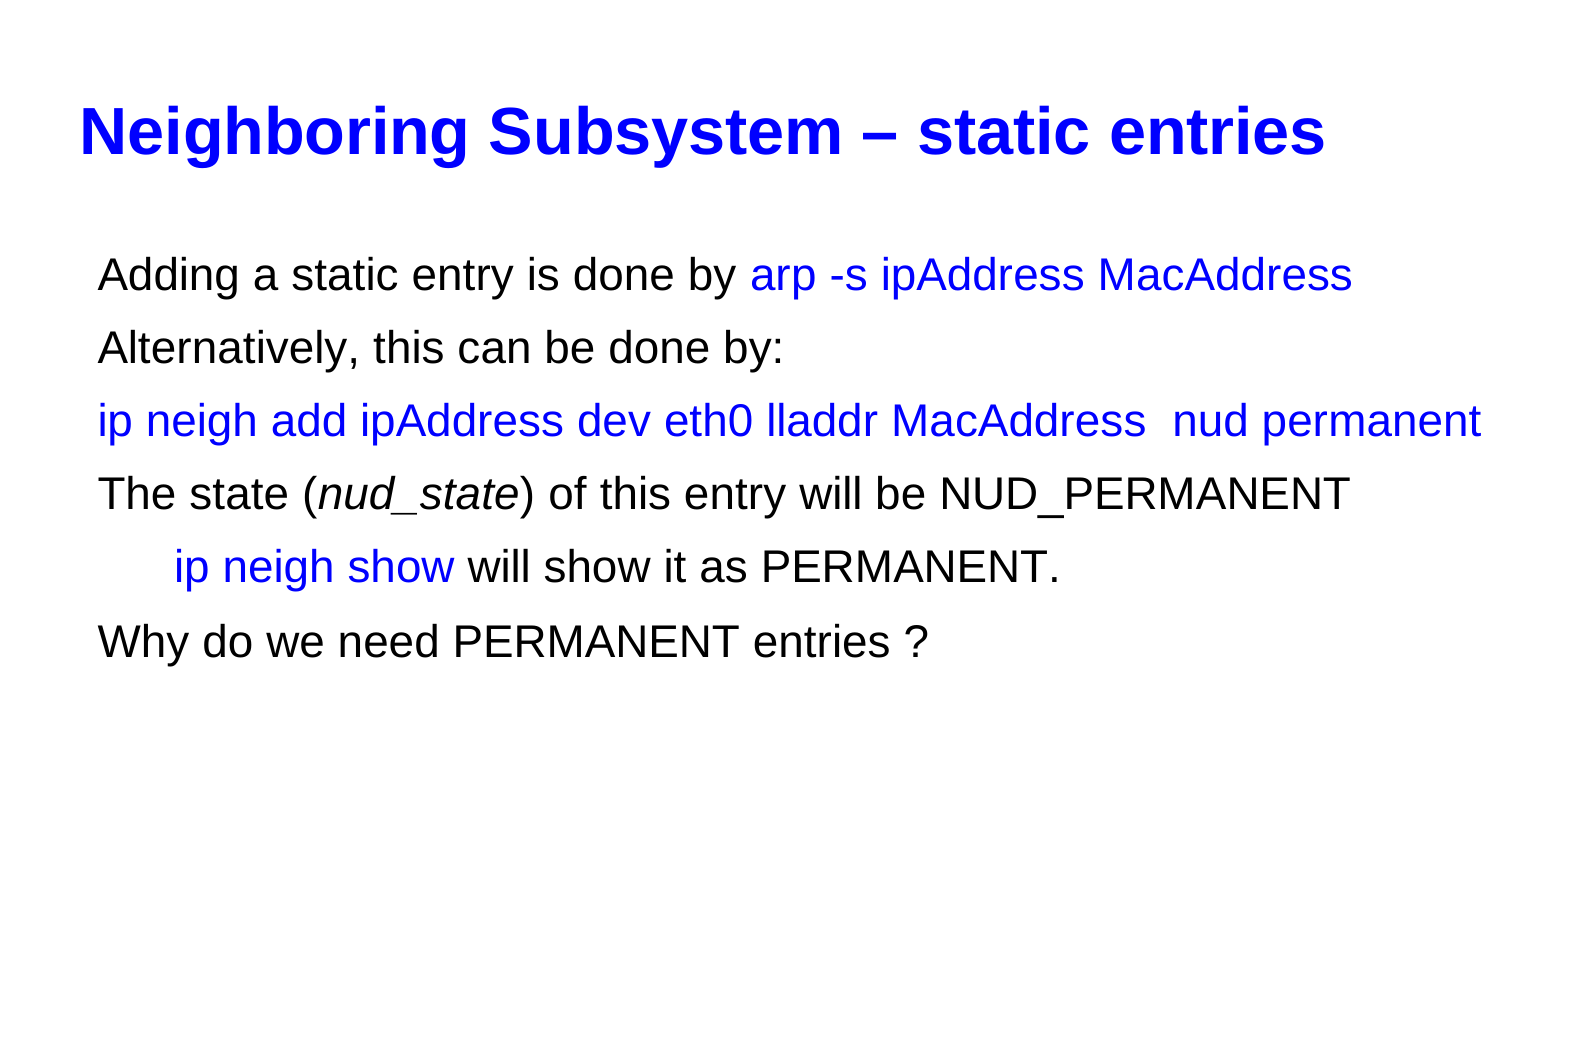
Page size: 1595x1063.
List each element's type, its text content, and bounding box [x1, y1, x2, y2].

title Neighboring Subsystem – static entries [79, 49, 1515, 213]
list Adding a static entry is done by arp -s ipAddress MacAddress Alternatively, this can be done by: ip neigh add ipAddress dev eth0 lladdr MacAddress nud permanent The state (nud_state) of this entry will be NUD_PERMANENT ip neigh show will show it as PERMANENT. Why do we need PERMANENT entries ? [79, 248, 1515, 936]
